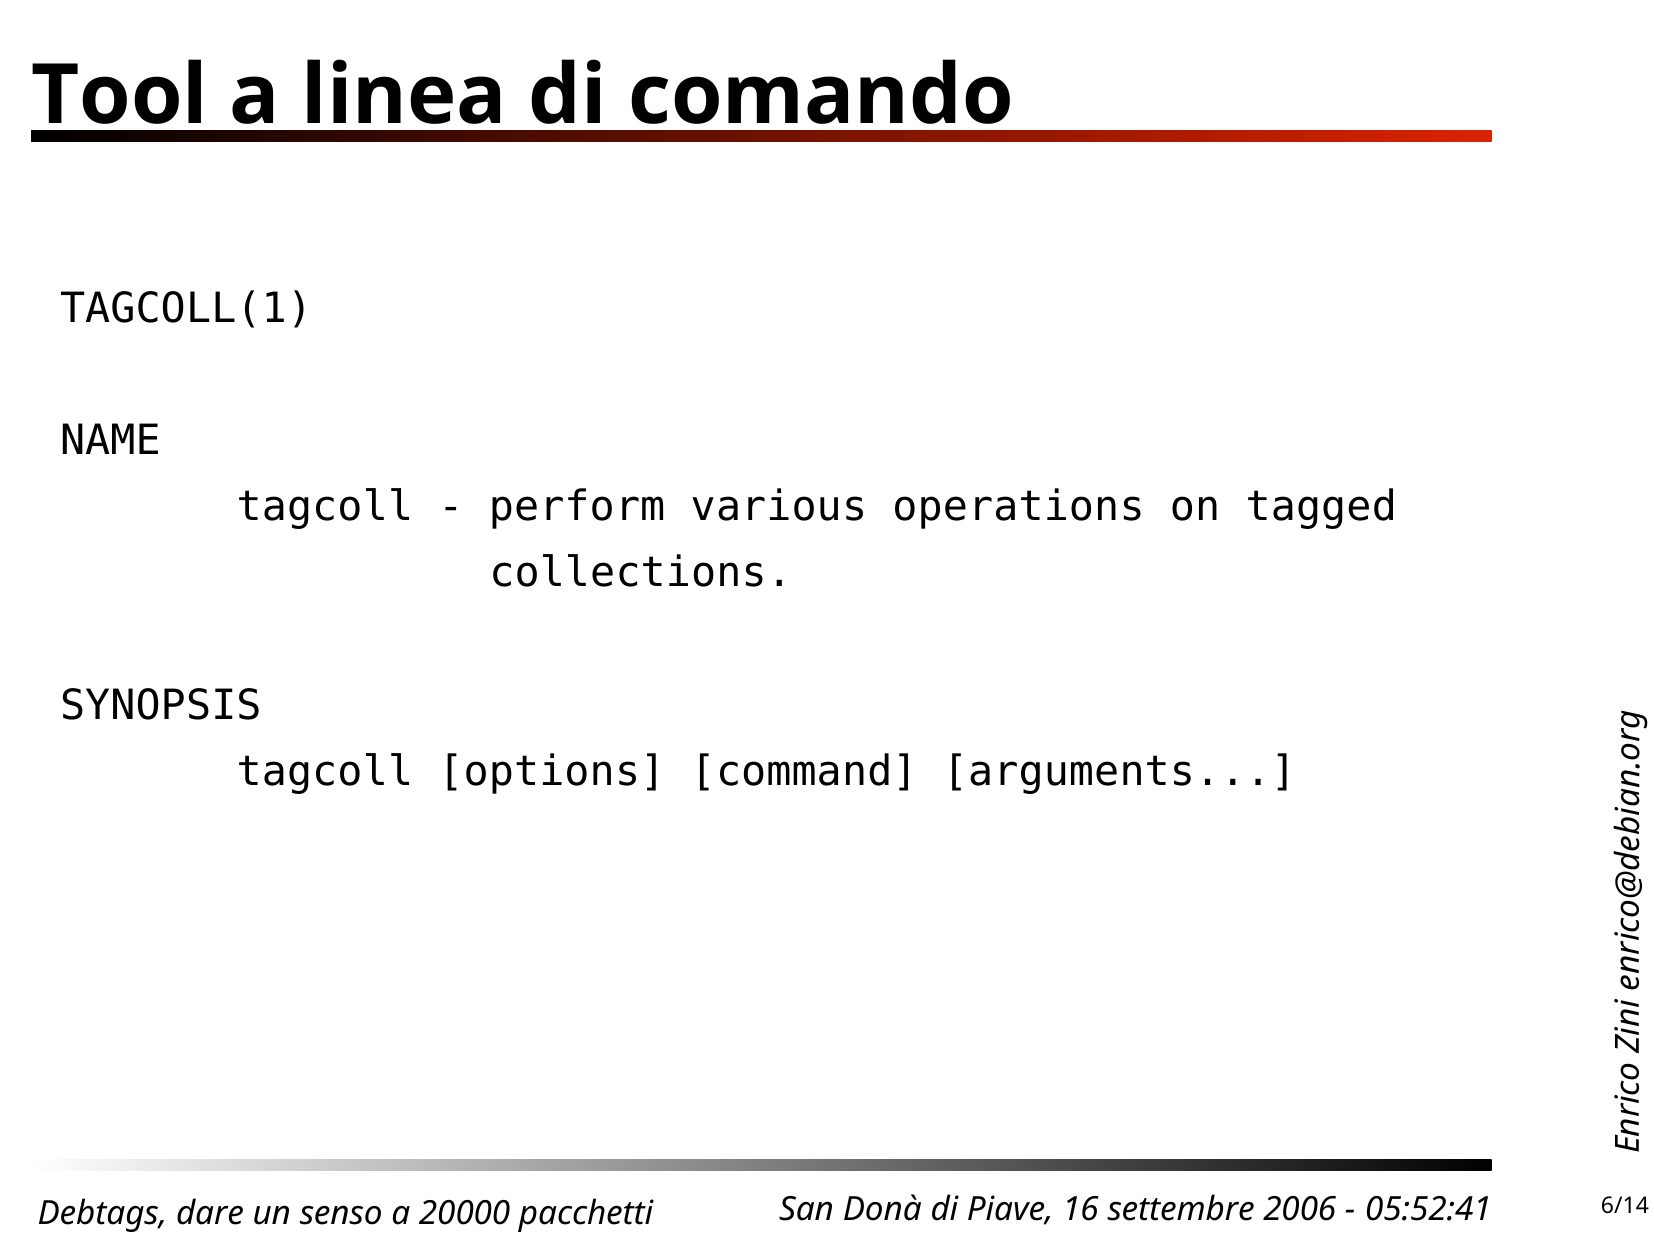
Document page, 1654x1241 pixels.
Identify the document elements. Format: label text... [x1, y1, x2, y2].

text_box TAGCOLL(1) NAME tagcoll - perform various operations on tagged collections. SYNOPSIS tagcoll [options] [command] [arguments...] [60, 217, 1495, 1138]
text_box Tool a linea di comando [31, 34, 1439, 169]
